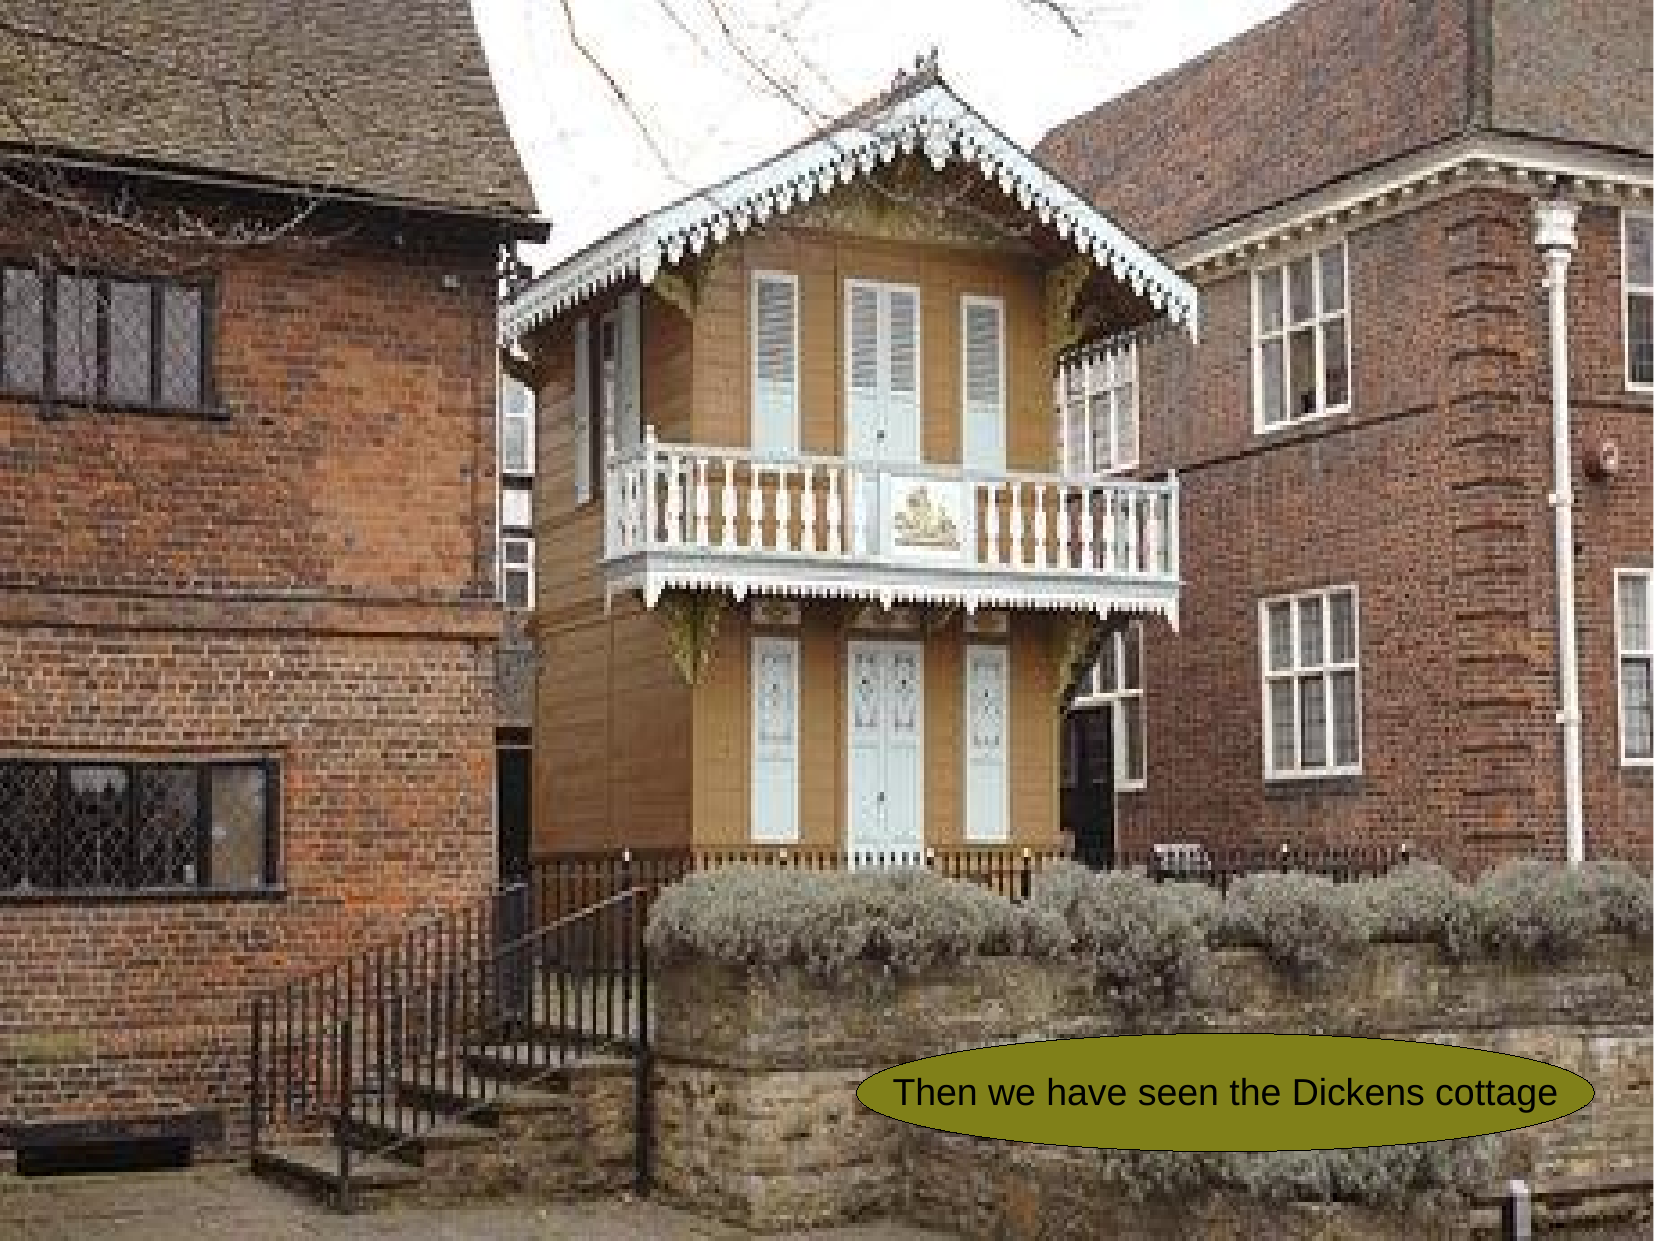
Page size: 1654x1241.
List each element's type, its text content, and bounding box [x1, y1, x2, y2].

picture [0, 0, 1654, 1241]
text_box Then we have seen the Dickens cottage [856, 1033, 1595, 1152]
